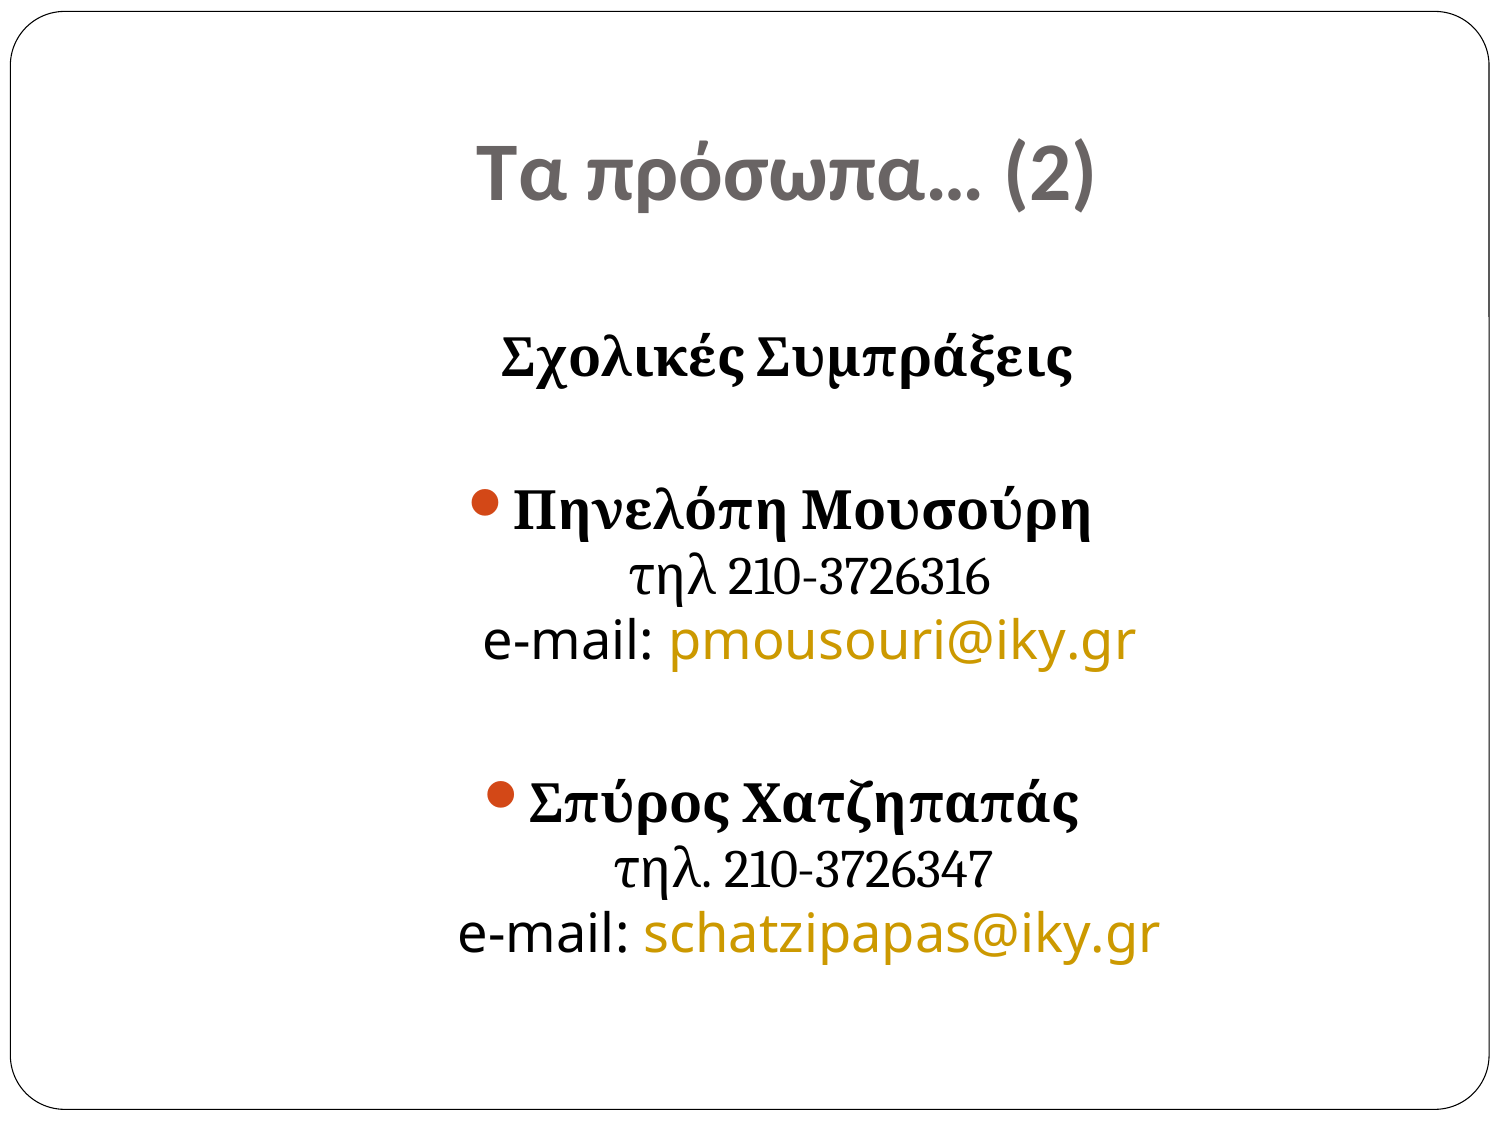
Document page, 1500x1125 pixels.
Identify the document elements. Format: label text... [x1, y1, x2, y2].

title Τα πρόσωπα… (2) [150, 44, 1426, 233]
list Σχολικές Συμπράξεις Πηνελόπη Μουσούρη τηλ 210-3726316 e-mail: pmousouri@iky.gr Σπύρος Χατζηπαπάς τηλ. 210-3726347 e-mail: schatzipapas@iky.gr [150, 237, 1426, 1039]
